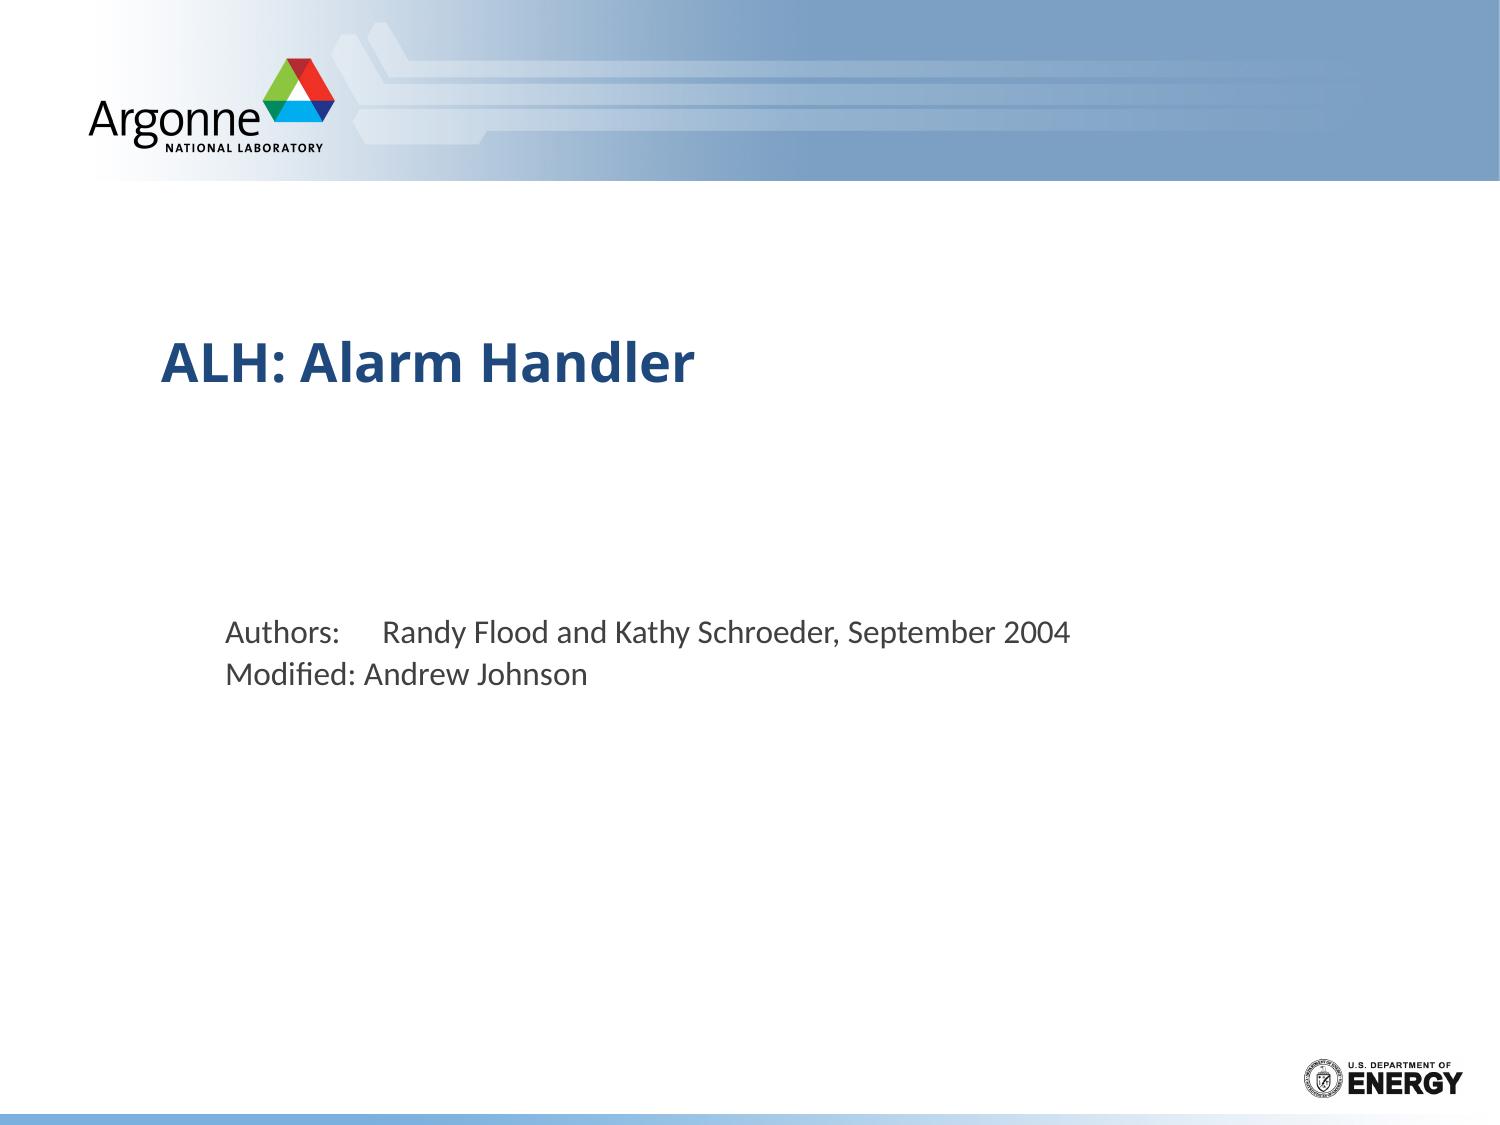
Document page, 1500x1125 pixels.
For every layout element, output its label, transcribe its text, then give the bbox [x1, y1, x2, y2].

title ALH: Alarm Handler [161, 274, 1425, 450]
picture [0, 0, 1500, 182]
picture [1304, 1059, 1463, 1098]
picture [0, 1114, 1500, 1125]
subtitle Authors: Randy Flood and Kathy Schroeder, September 2004 Modified: Andrew Johnson [225, 487, 1425, 826]
